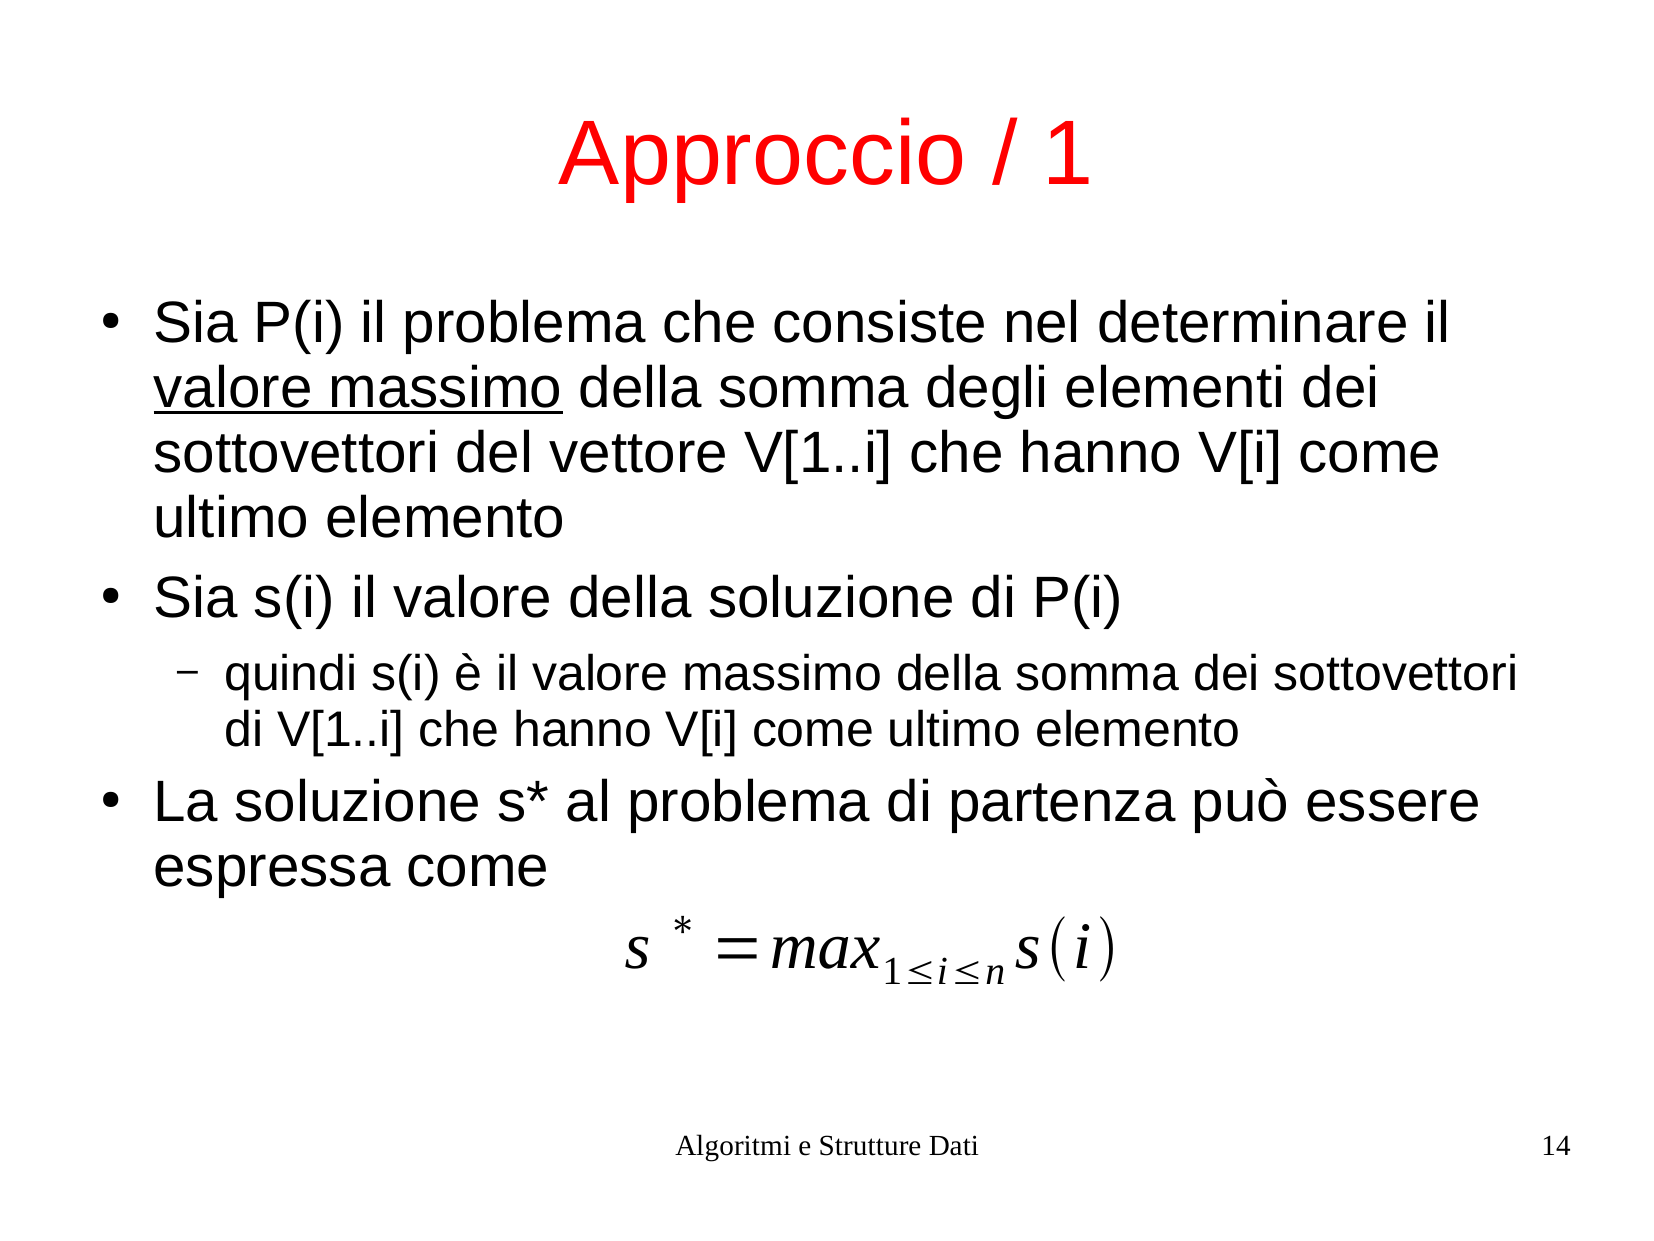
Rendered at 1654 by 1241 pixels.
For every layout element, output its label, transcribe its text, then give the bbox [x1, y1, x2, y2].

list Sia P(i) il problema che consiste nel determinare il valore massimo della somma degli elementi dei sottovettori del vettore V[1..i] che hanno V[i] come ultimo elemento Sia s(i) il valore della soluzione di P(i) quindi s(i) è il valore massimo della somma dei sottovettori di V[1..i] che hanno V[i] come ultimo elemento La soluzione s* al problema di partenza può essere espressa come [82, 290, 1571, 1109]
title Approccio / 1 [82, 49, 1571, 257]
chart [615, 900, 1126, 993]
